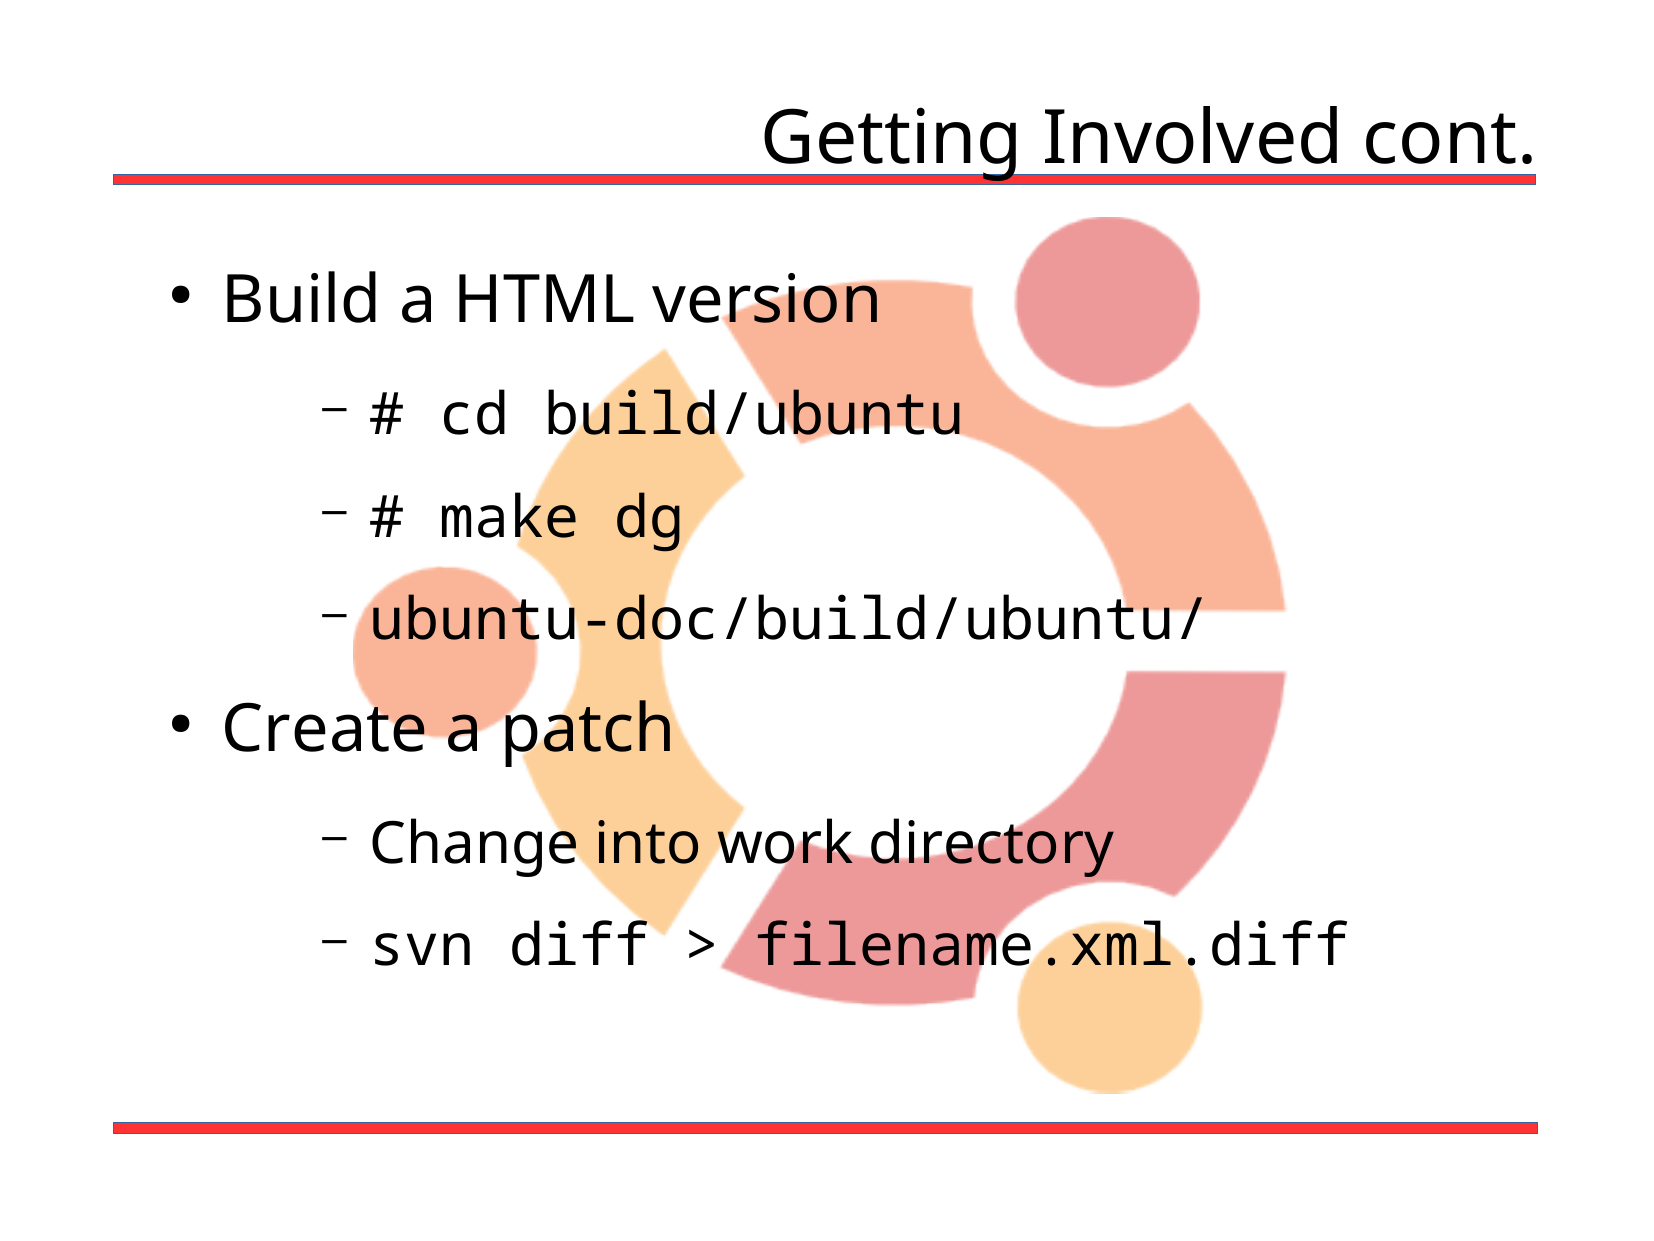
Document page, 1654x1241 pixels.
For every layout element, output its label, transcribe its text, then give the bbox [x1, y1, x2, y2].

list Build a HTML version # cd build/ubuntu # make dg ubuntu-doc/build/ubuntu/ Create a patch Change into work directory svn diff > filename.xml.diff [133, 251, 1530, 1089]
title Getting Involved cont. [125, 70, 1538, 198]
